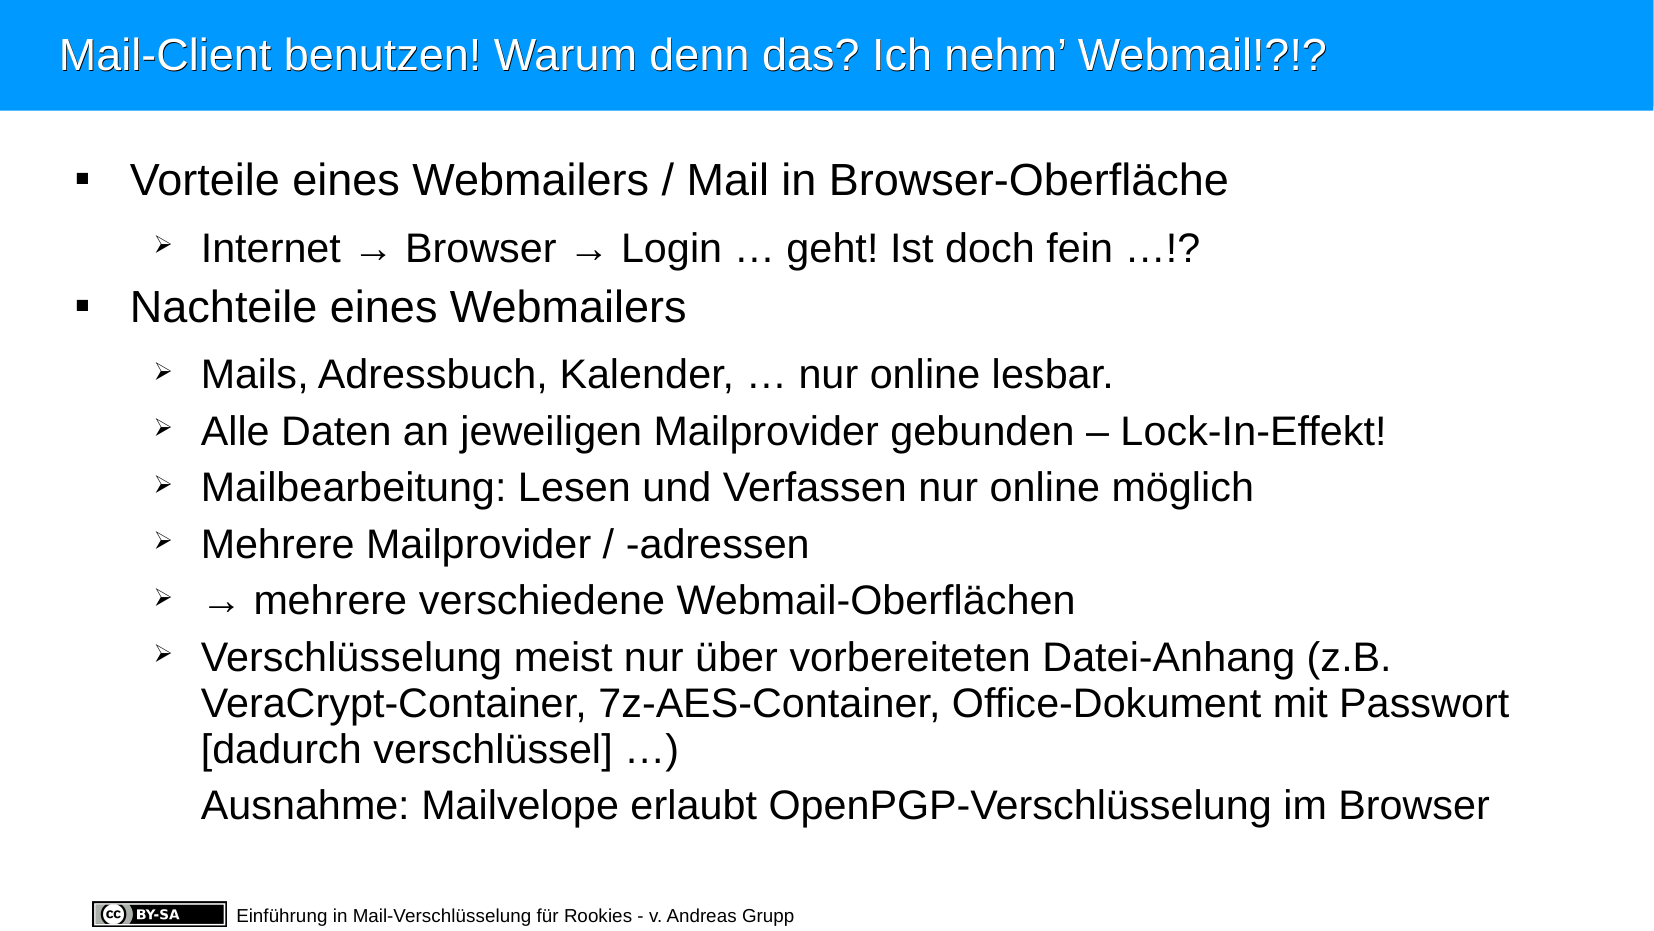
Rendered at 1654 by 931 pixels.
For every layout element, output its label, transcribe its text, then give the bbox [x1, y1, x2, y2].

title Mail-Client benutzen! Warum denn das? Ich nehm’ Webmail!?!? [59, 21, 1506, 89]
picture [92, 901, 227, 927]
list Vorteile eines Webmailers / Mail in Browser-Oberfläche Internet → Browser → Login … geht! Ist doch fein …!? Nachteile eines Webmailers Mails, Adressbuch, Kalender, … nur online lesbar. Alle Daten an jeweiligen Mailprovider gebunden – Lock-In-Effekt! Mailbearbeitung: Lesen und Verfassen nur online möglich Mehrere Mailprovider / -adressen → mehrere verschiedene Webmail-Oberflächen Verschlüsselung meist nur über vorbereiteten Datei-Anhang (z.B. VeraCrypt-Container, 7z-AES-Container, Office-Dokument mit Passwort [dadurch verschlüssel] …) Ausnahme: Mailvelope erlaubt OpenPGP-Verschlüsselung im Browser [59, 154, 1595, 832]
